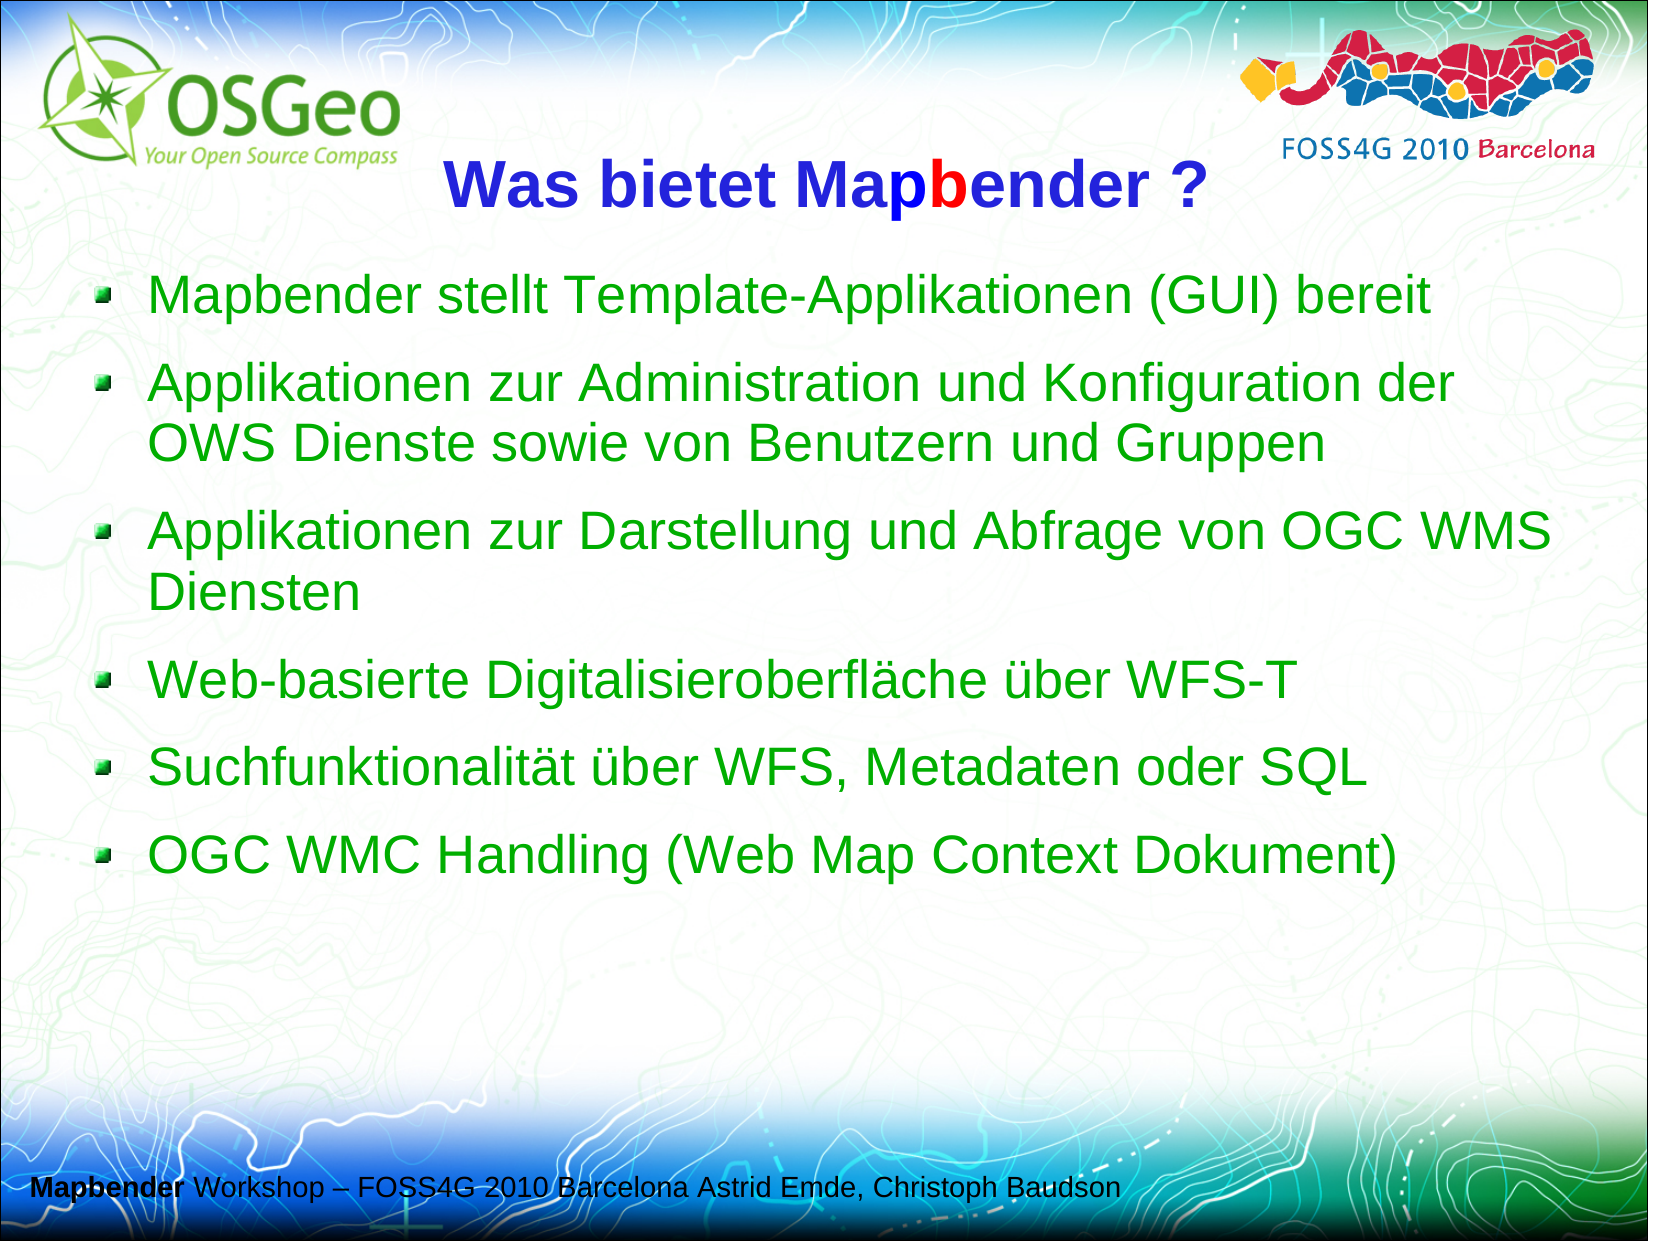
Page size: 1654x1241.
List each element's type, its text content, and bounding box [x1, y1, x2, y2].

title Was bietet Mapbender ? [82, 96, 1571, 272]
picture [1, 1, 1647, 1240]
list Mapbender stellt Template-Applikationen (GUI) bereit Applikationen zur Administration und Konfiguration der OWS Dienste sowie von Benutzern und Gruppen Applikationen zur Darstellung und Abfrage von OGC WMS Diensten Web-basierte Digitalisieroberfläche über WFS-T Suchfunktionalität über WFS, Metadaten oder SQL OGC WMC Handling (Web Map Context Dokument) [76, 264, 1565, 1084]
